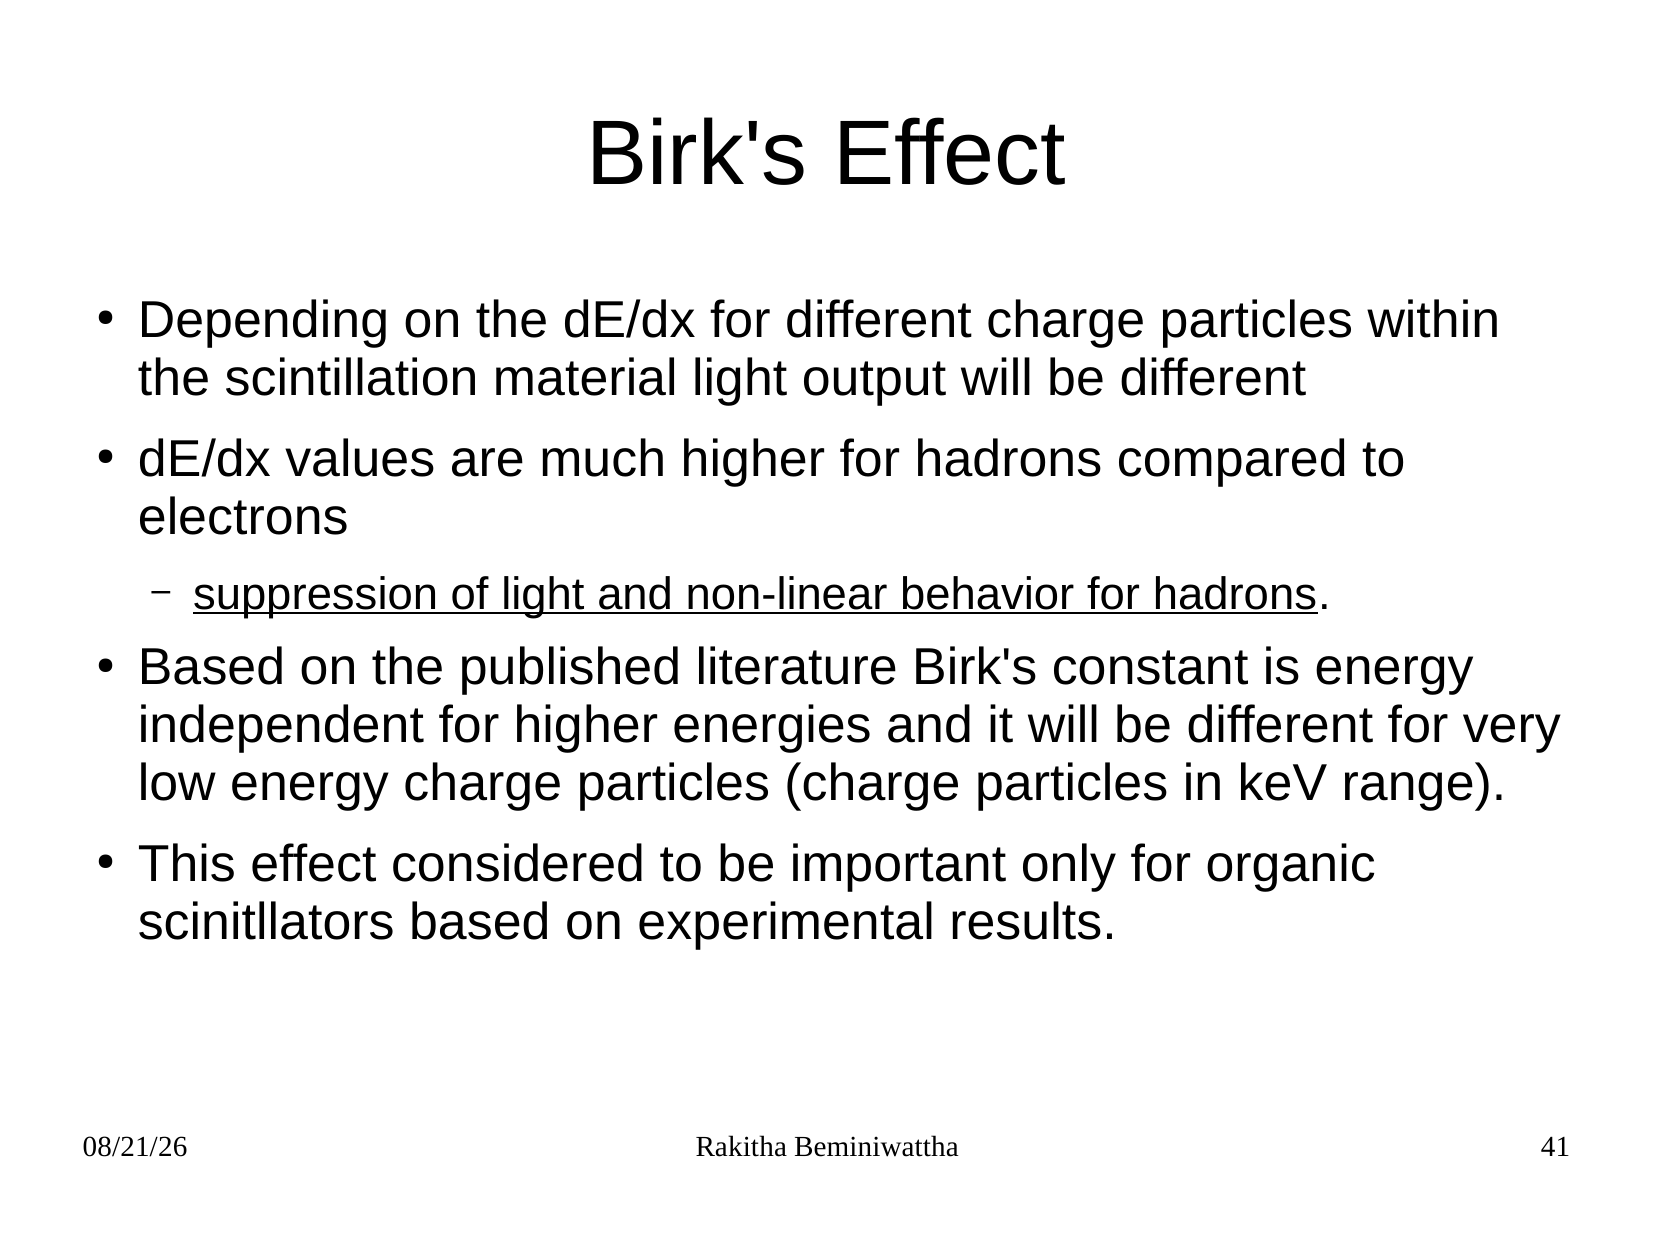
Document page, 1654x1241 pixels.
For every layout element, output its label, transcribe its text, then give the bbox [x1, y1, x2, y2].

list Depending on the dE/dx for different charge particles within the scintillation material light output will be different dE/dx values are much higher for hadrons compared to electrons suppression of light and non-linear behavior for hadrons. Based on the published literature Birk's constant is energy independent for higher energies and it will be different for very low energy charge particles (charge particles in keV range). This effect considered to be important only for organic scinitllators based on experimental results. [82, 290, 1571, 1010]
title Birk's Effect [82, 49, 1571, 257]
